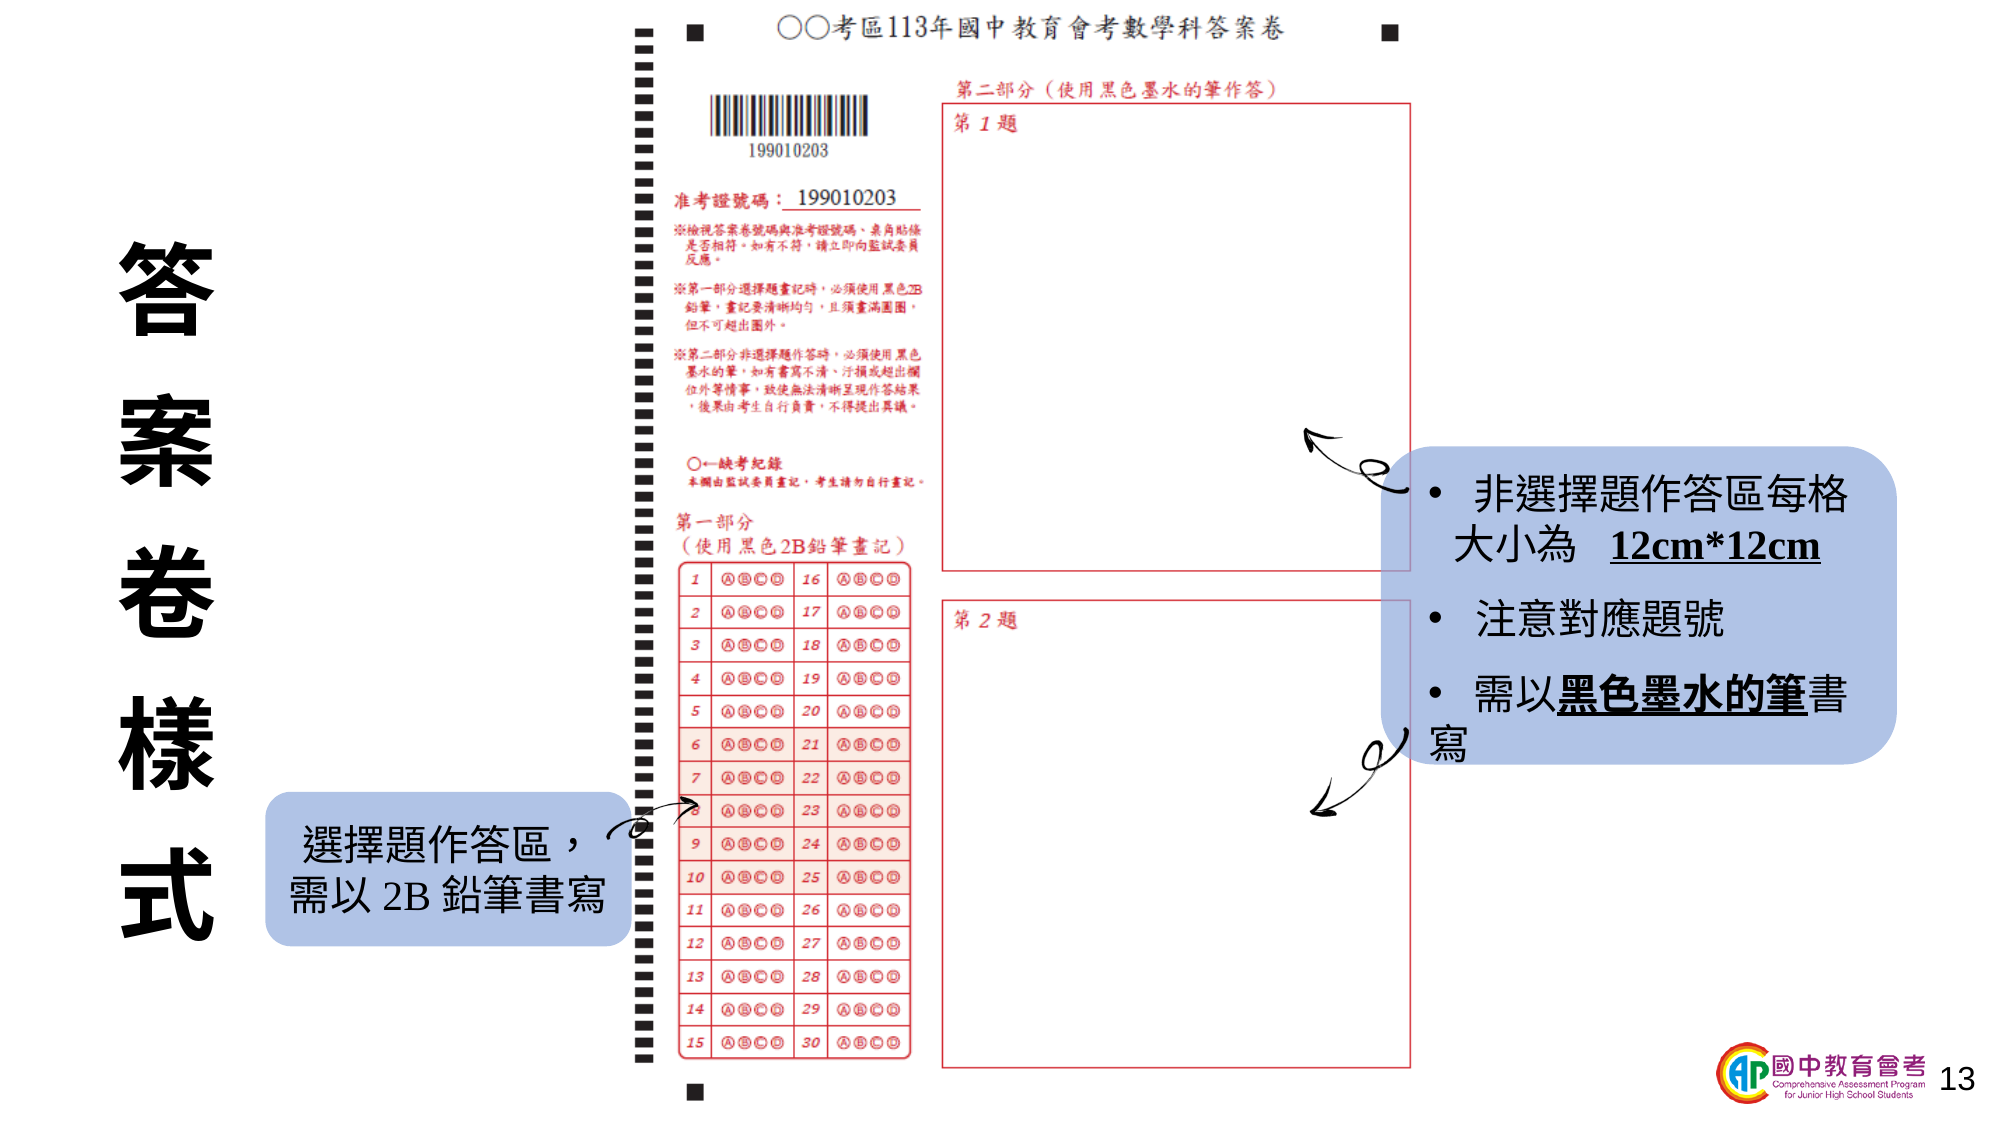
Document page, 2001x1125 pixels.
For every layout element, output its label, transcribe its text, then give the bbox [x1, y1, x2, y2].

text_box 答 案 卷 樣 式 [64, 95, 246, 1084]
picture [605, 0, 1435, 1125]
text_box 選擇題作答區， 需以2B鉛筆書寫 [265, 791, 632, 947]
text_box [1923, 1047, 2000, 1108]
text_box 非選擇題作答區每格 大小為 12cm*12cm 注意對應題號 需以黑色墨水的筆書寫 [1380, 446, 1897, 765]
